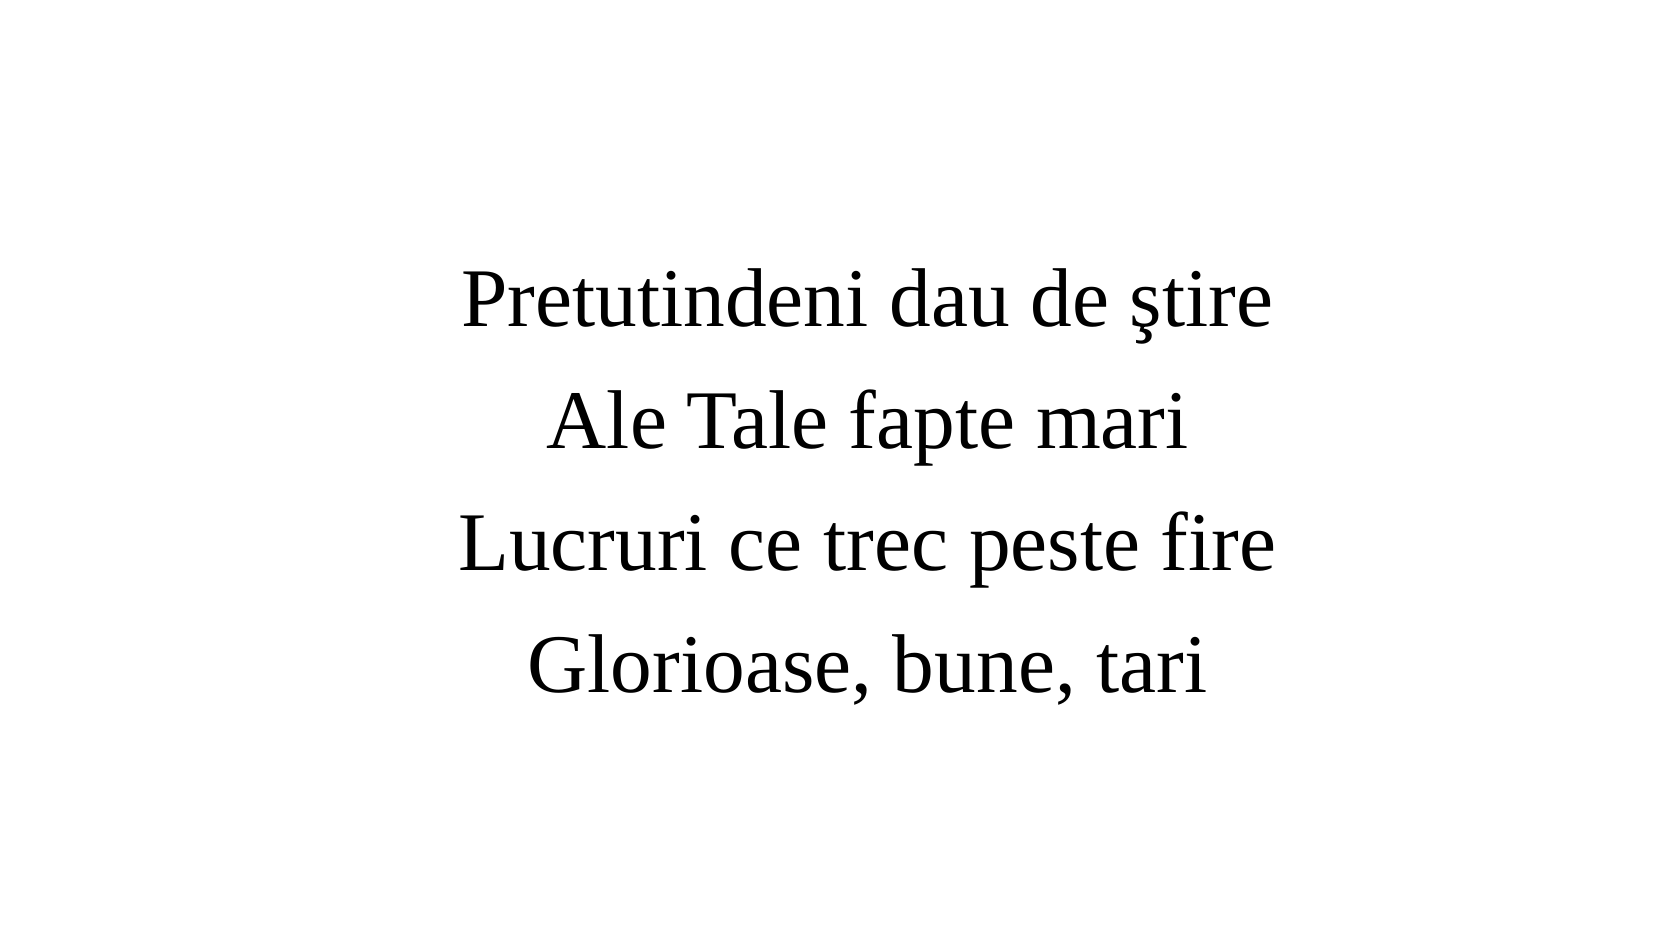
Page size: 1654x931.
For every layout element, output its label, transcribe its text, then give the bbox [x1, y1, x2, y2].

subtitle Pretutindeni dau de ştire Ale Tale fapte mari Lucruri ce trec peste fire Glorioase, bune, tari [153, 239, 1583, 713]
